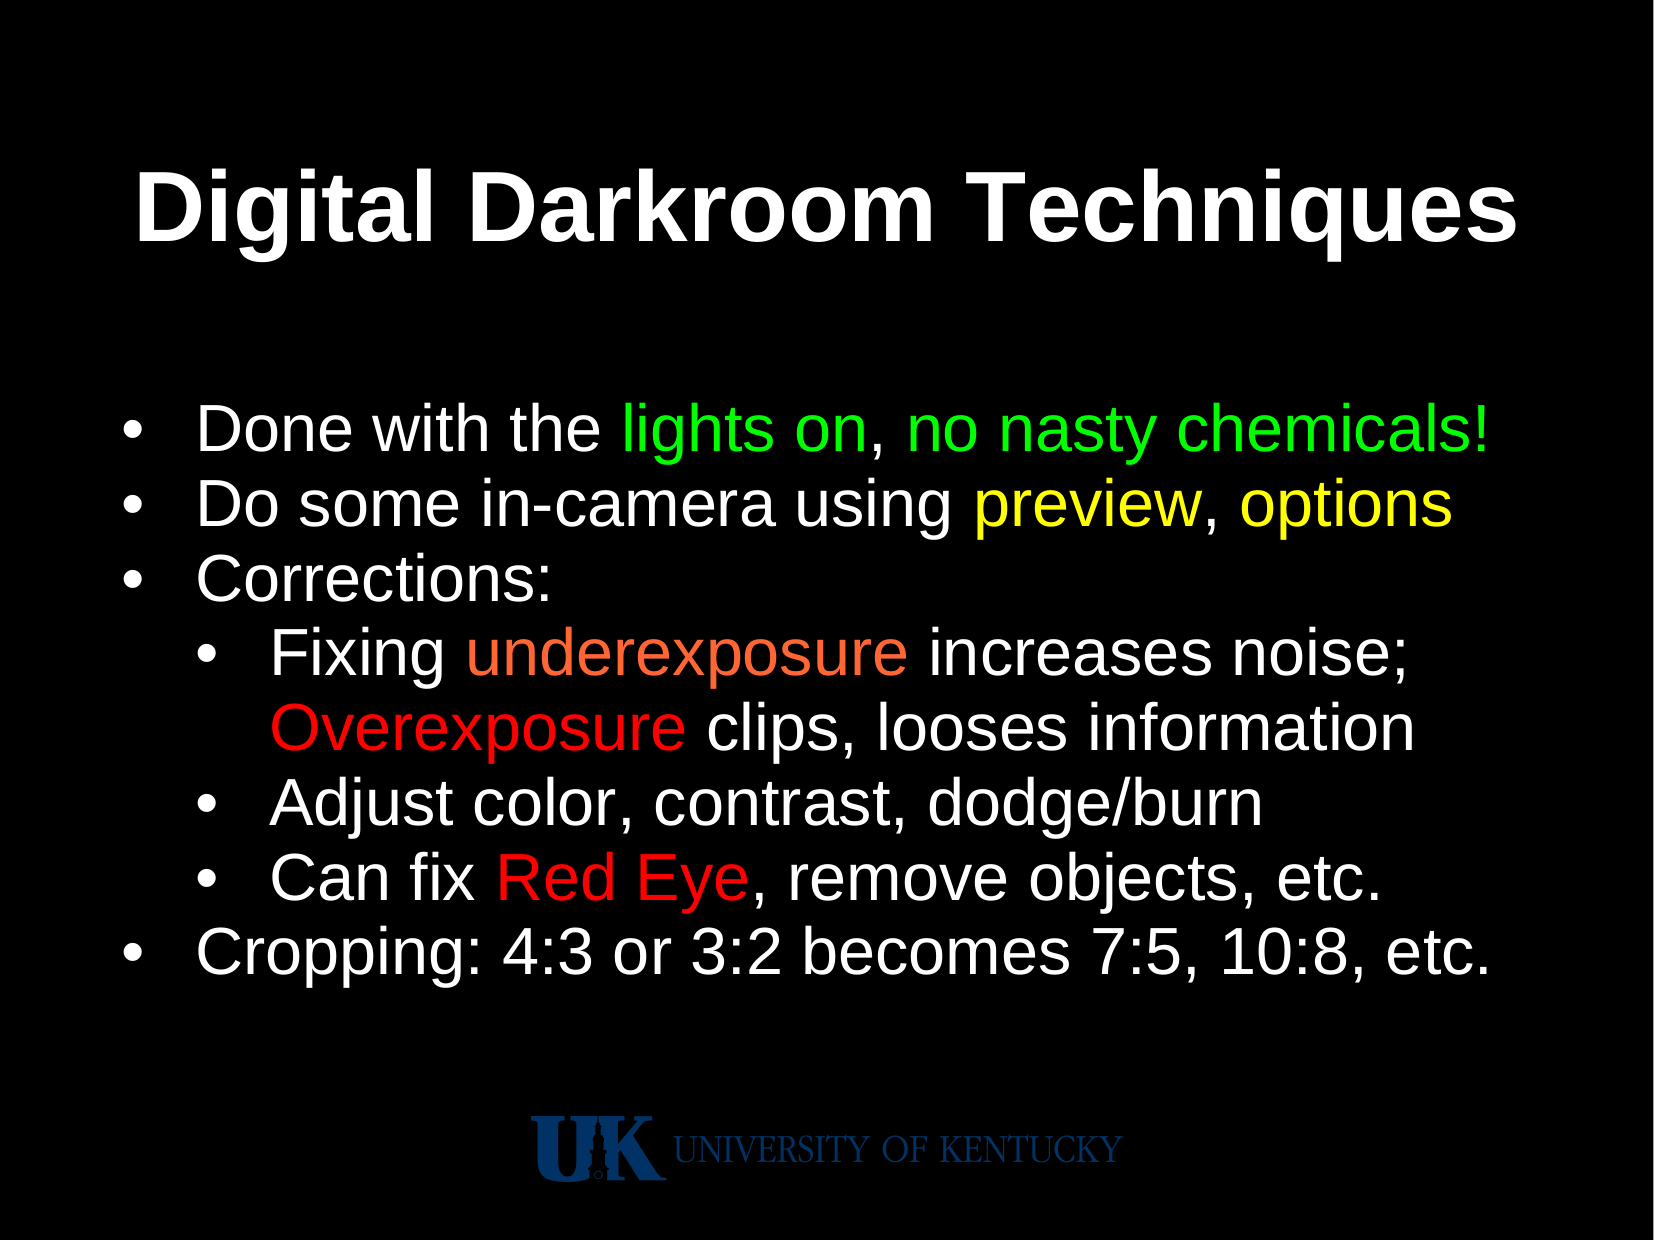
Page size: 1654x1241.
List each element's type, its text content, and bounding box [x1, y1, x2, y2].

picture [531, 1116, 1123, 1182]
title Digital Darkroom Techniques [121, 102, 1534, 311]
subtitle • Done with the lights on, no nasty chemicals! • Do some in-camera using preview, options • Corrections: • Fixing underexposure increases noise; Overexposure clips, looses information • Adjust color, contrast, dodge/burn • Can fix Red Eye, remove objects, etc. • Cropping: 4:3 or 3:2 becomes 7:5, 10:8, etc. [121, 344, 1534, 1127]
